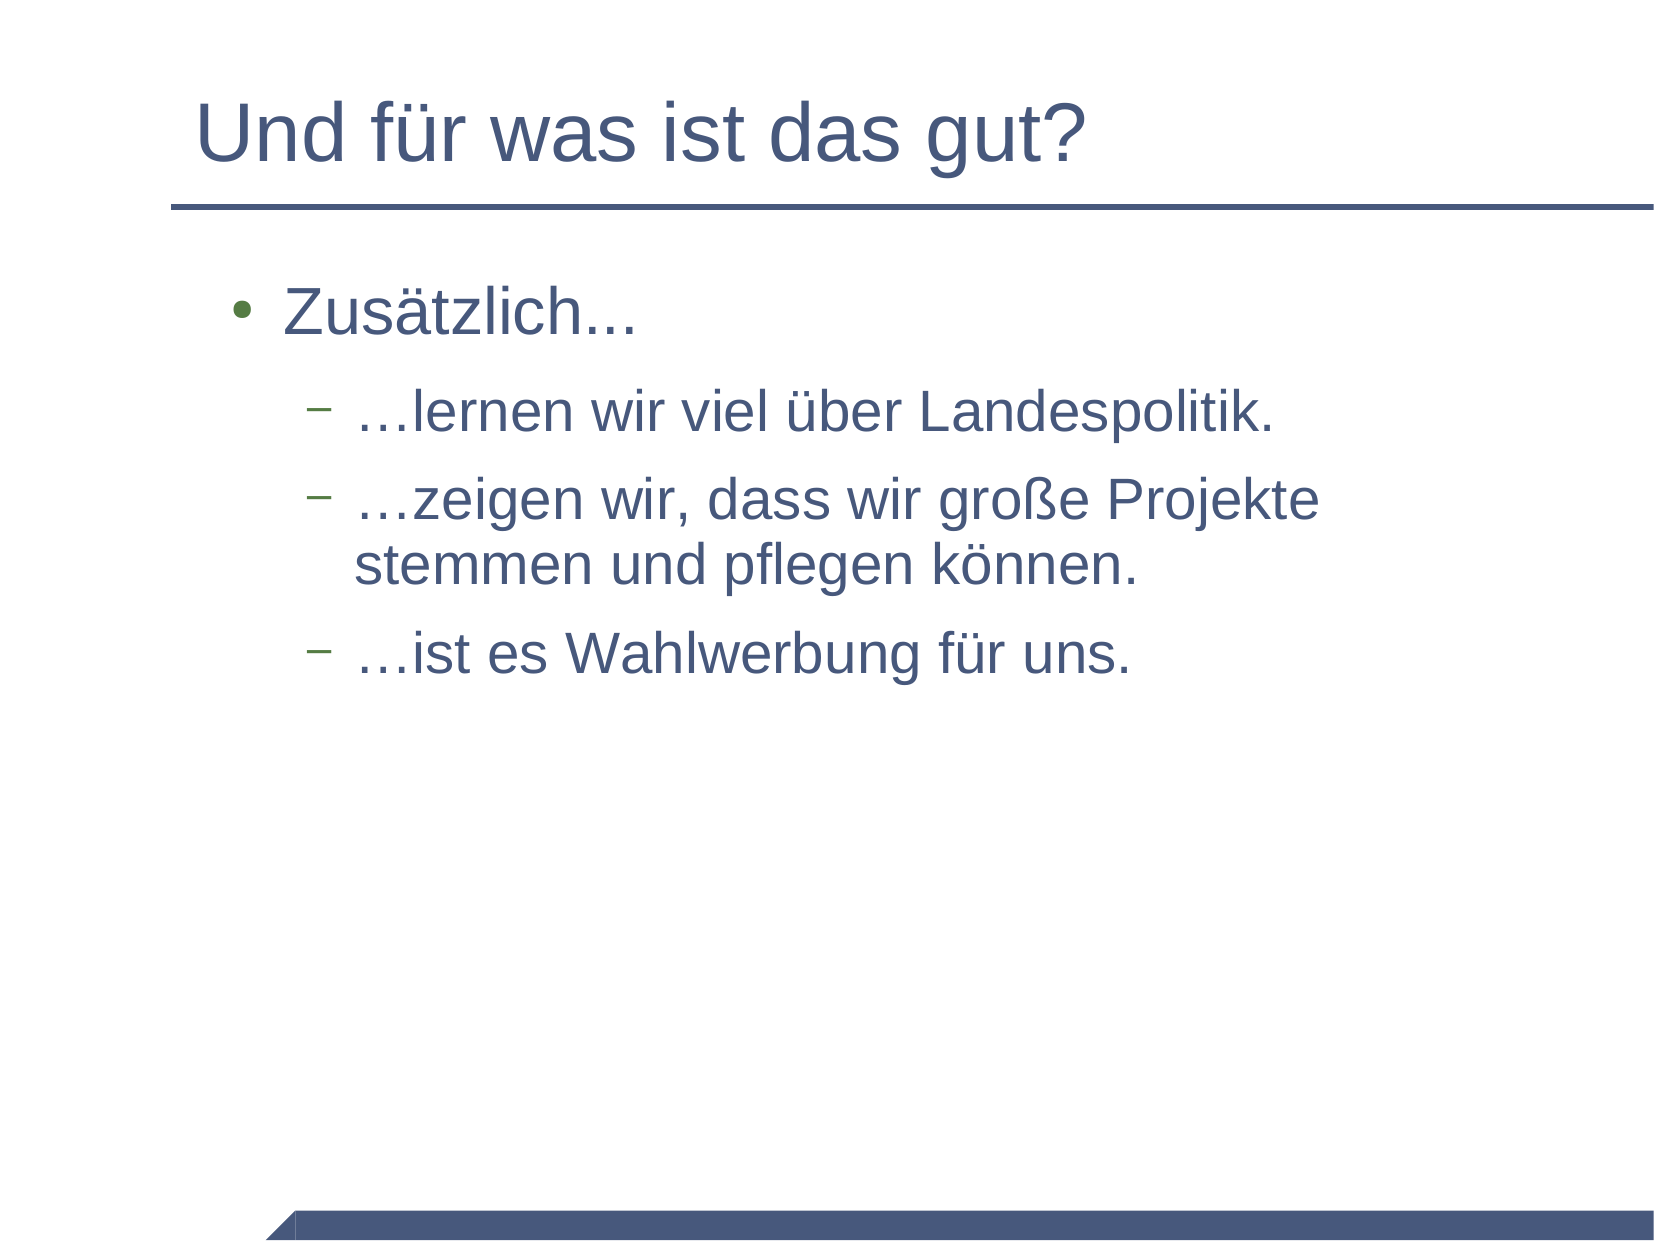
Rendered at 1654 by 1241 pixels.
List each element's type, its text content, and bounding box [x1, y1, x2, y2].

title Und für was ist das gut? [194, 29, 1530, 237]
list Zusätzlich... …lernen wir viel über Landespolitik. …zeigen wir, dass wir große Projekte stemmen und pflegen können. …ist es Wahlwerbung für uns. [212, 274, 1530, 1093]
